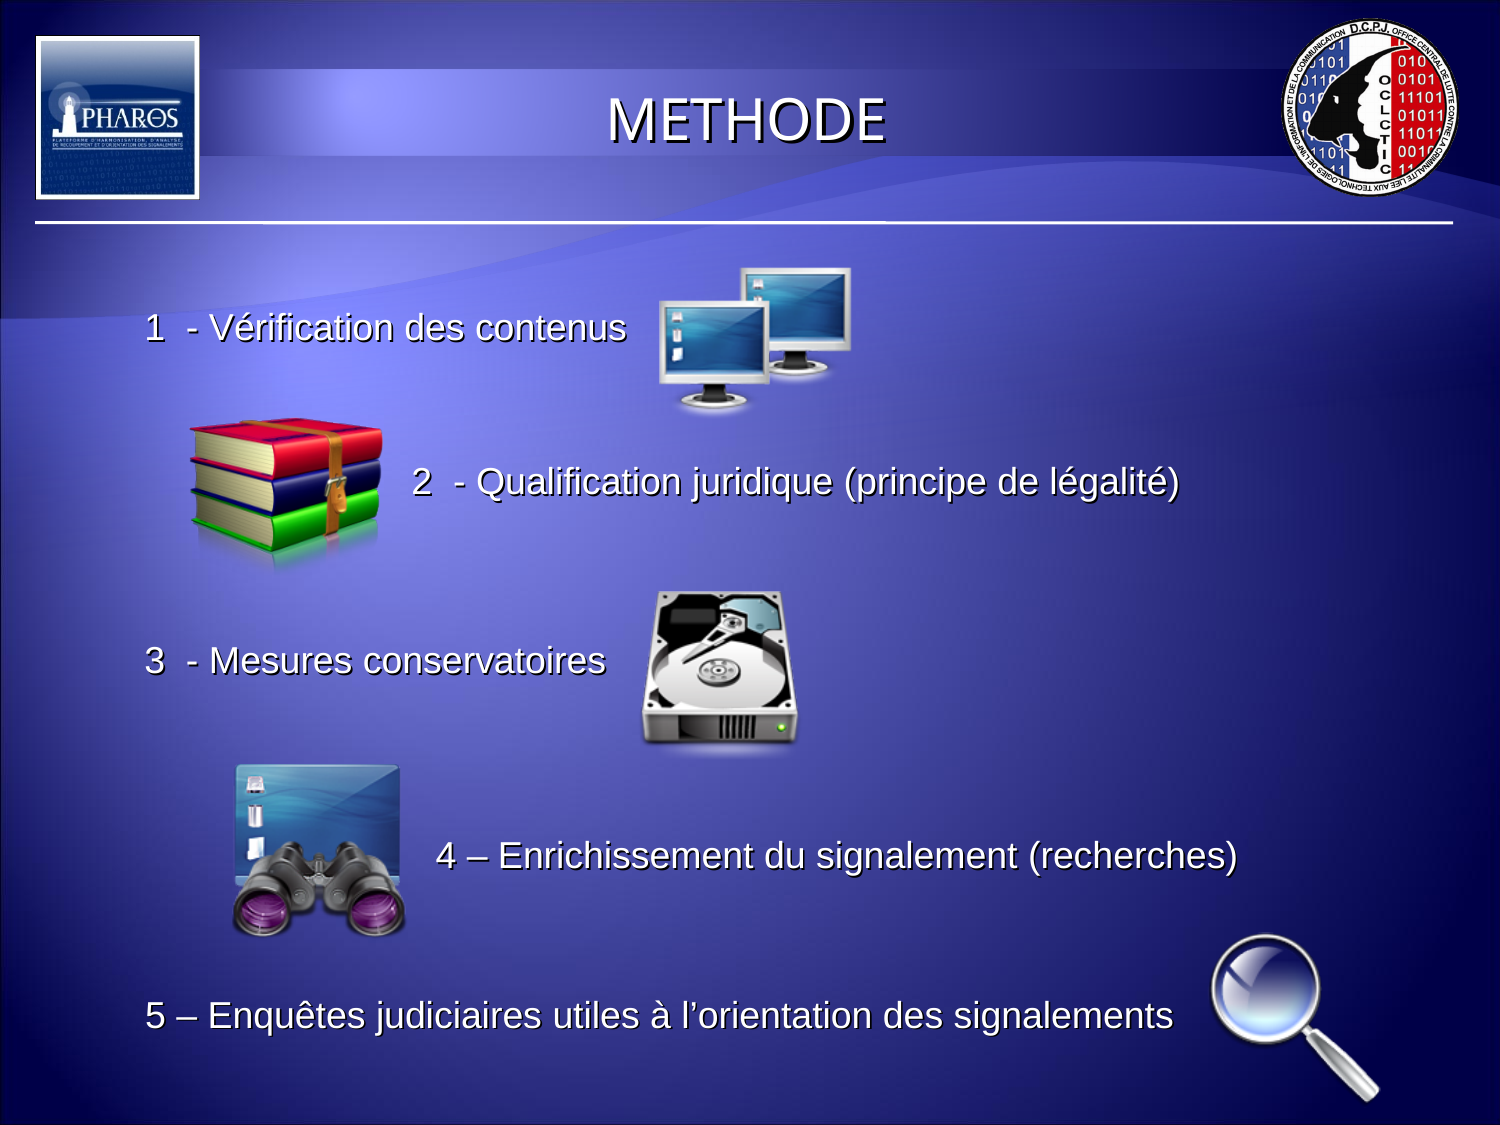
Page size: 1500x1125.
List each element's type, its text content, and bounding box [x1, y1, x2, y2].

picture [0, 0, 1500, 1125]
text_box 2 - Qualification juridique (principe de légalité) [396, 445, 1209, 513]
text_box 5 – Enquêtes judiciaires utiles à l’orientation des signalements [130, 986, 1190, 1045]
text_box 4 – Enrichissement du signalement (recherches)‏ [420, 821, 1254, 888]
text_box METHODE [200, 70, 1281, 165]
text_box 1 - Vérification des contenus [129, 291, 655, 359]
text_box 3 - Mesures conservatoires [129, 632, 622, 690]
